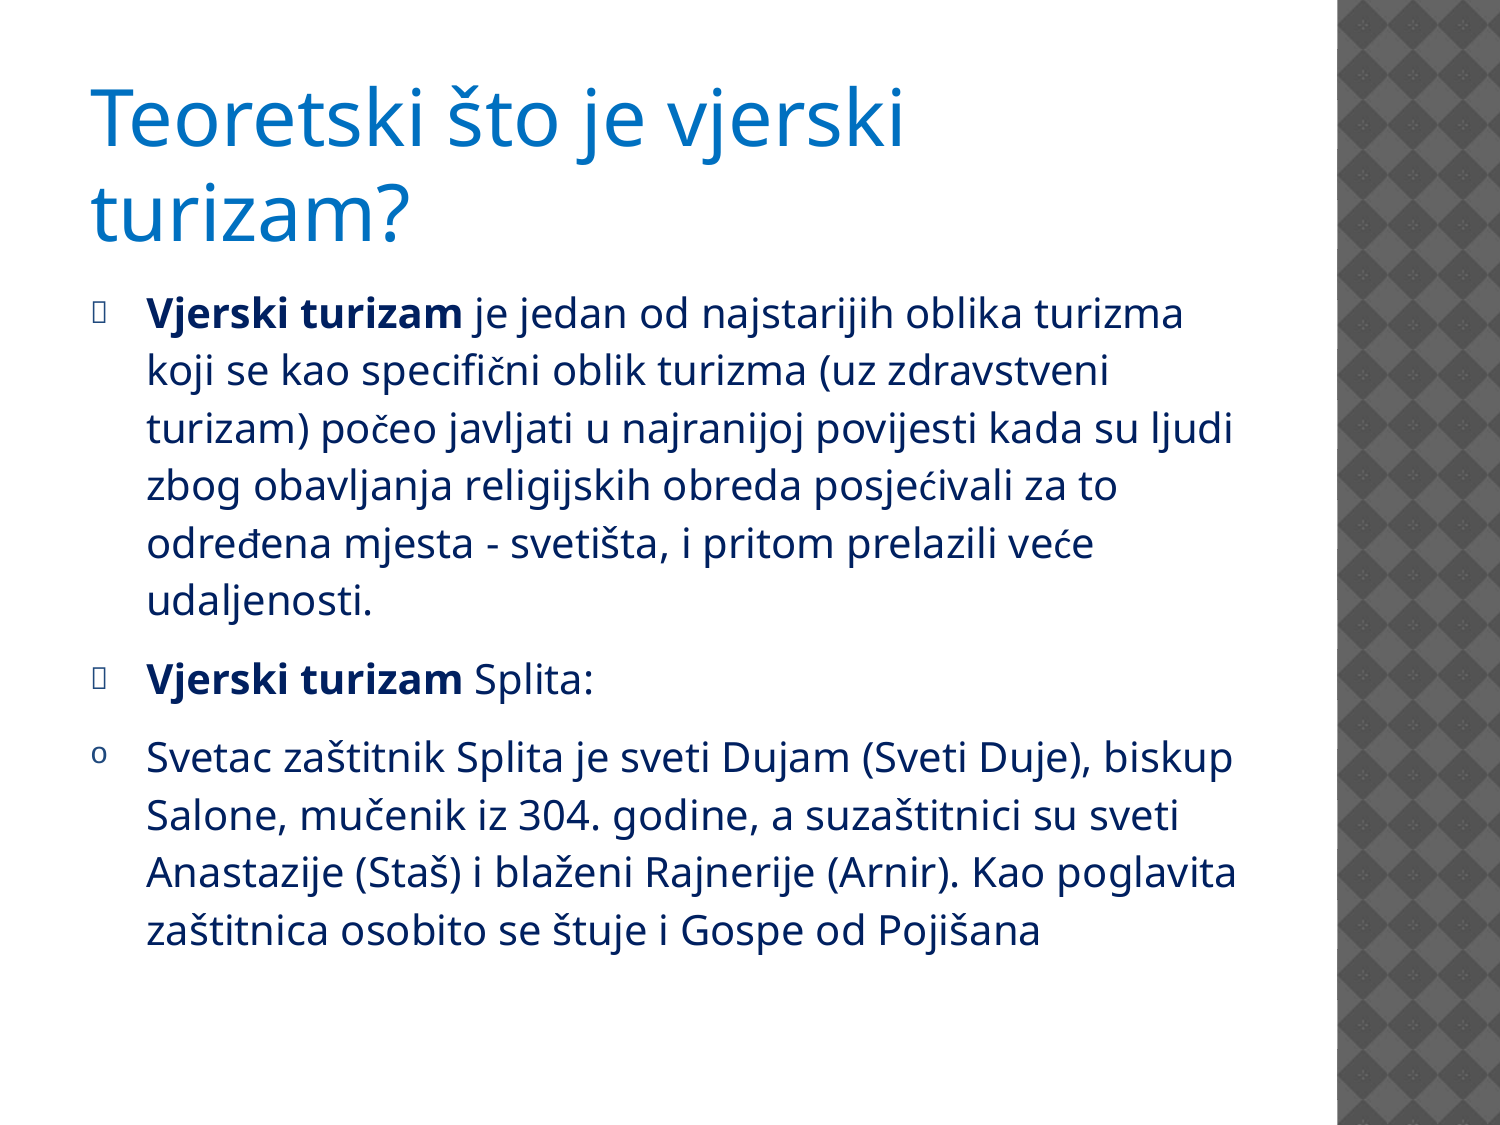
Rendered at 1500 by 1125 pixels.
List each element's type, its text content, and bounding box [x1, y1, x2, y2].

title Teoretski što je vjerski turizam? [75, 52, 1263, 240]
picture [1337, 0, 1500, 1125]
list Vjerski turizam je jedan od najstarijih oblika turizma koji se kao specifični oblik turizma (uz zdravstveni turizam) počeo javljati u najranijoj povijesti kada su ljudi zbog obavljanja religijskih obreda posjećivali za to određena mjesta - svetišta, i pritom prelazili veće udaljenosti. Vjerski turizam Splita: Svetac zaštitnik Splita je sveti Dujam (Sveti Duje), biskup Salone, mučenik iz 304. godine, a suzaštitnici su sveti Anastazije (Staš) i blaženi Rajnerije (Arnir). Kao poglavita zaštitnica osobito se štuje i Gospe od Pojišana [75, 264, 1263, 1059]
